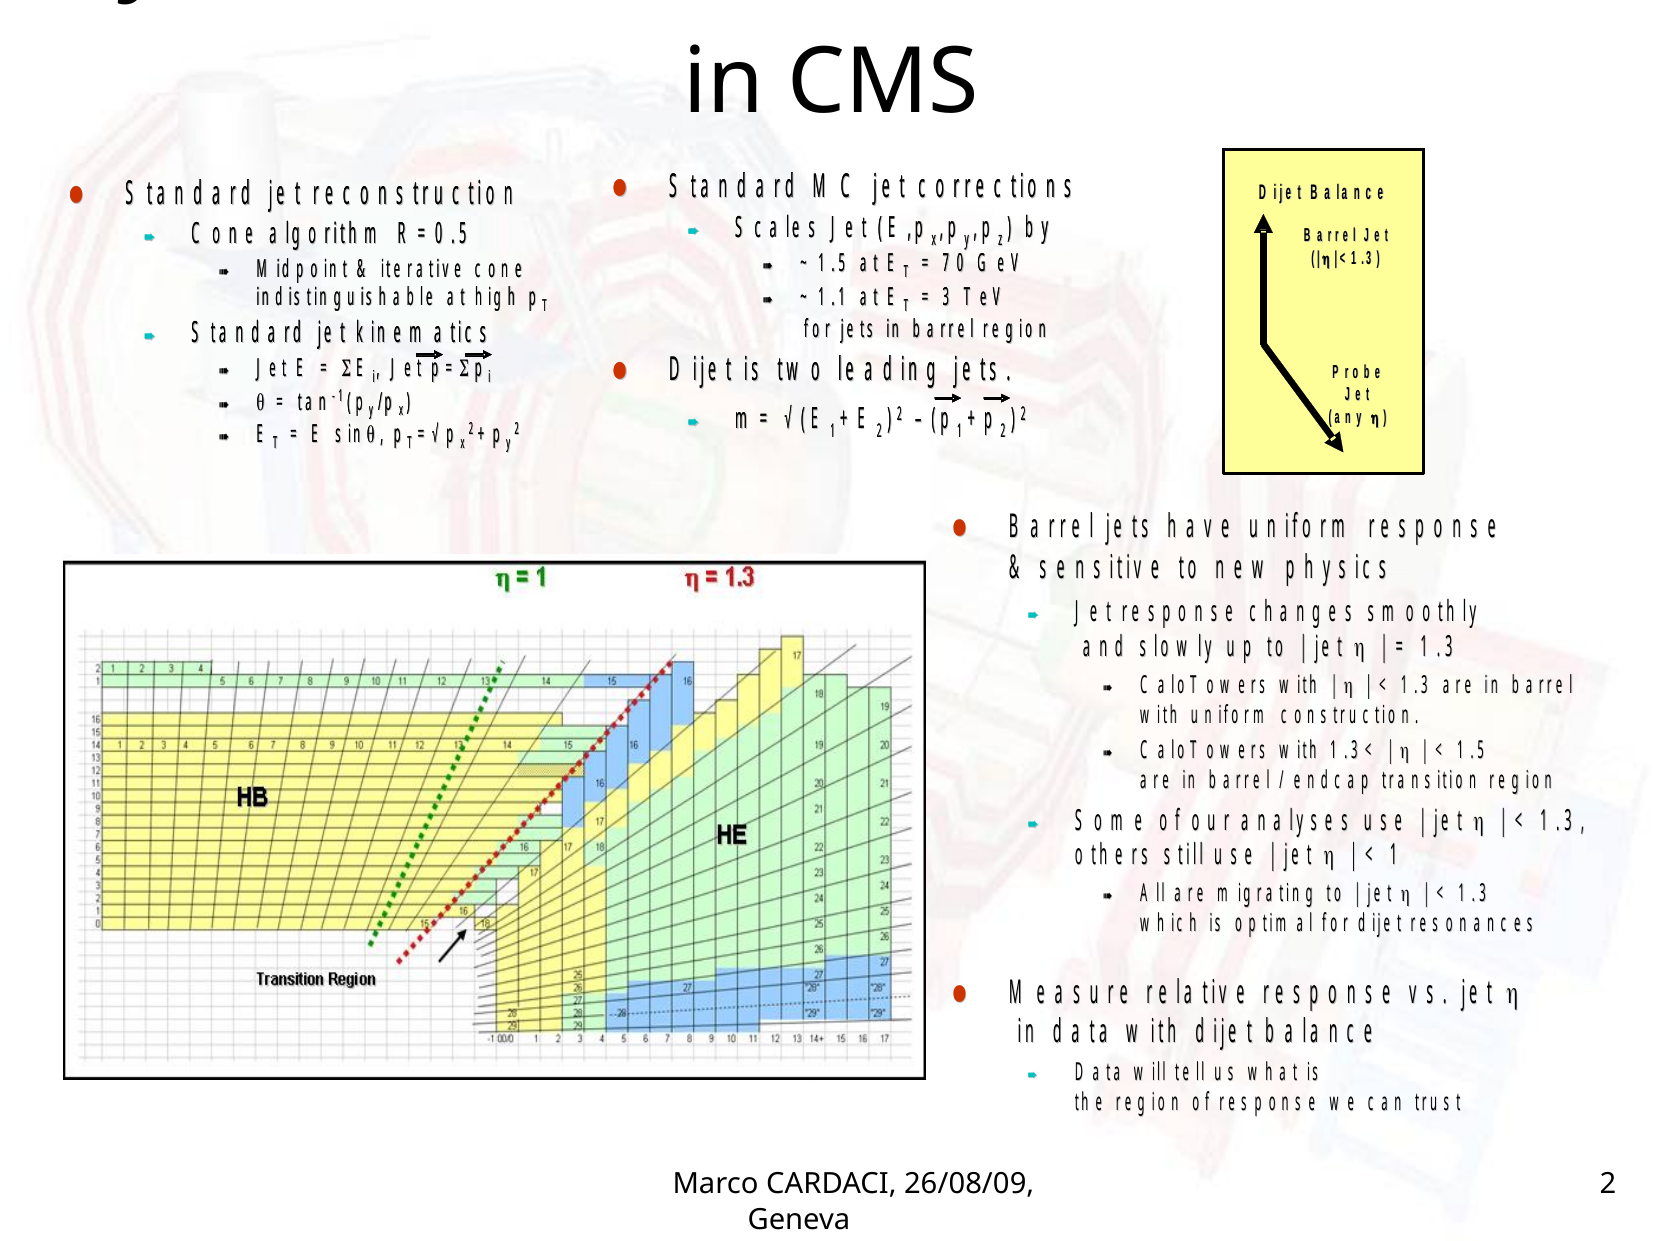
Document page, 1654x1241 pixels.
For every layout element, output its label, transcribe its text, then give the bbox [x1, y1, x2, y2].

title Jet reconstruction and correction in CMS [94, 9, 1569, 148]
picture [9, 5, 1654, 1241]
text_box Marco CARDACI, 26/08/09, Geneva [657, 1157, 1078, 1213]
text_box 2 [1584, 1157, 1650, 1213]
